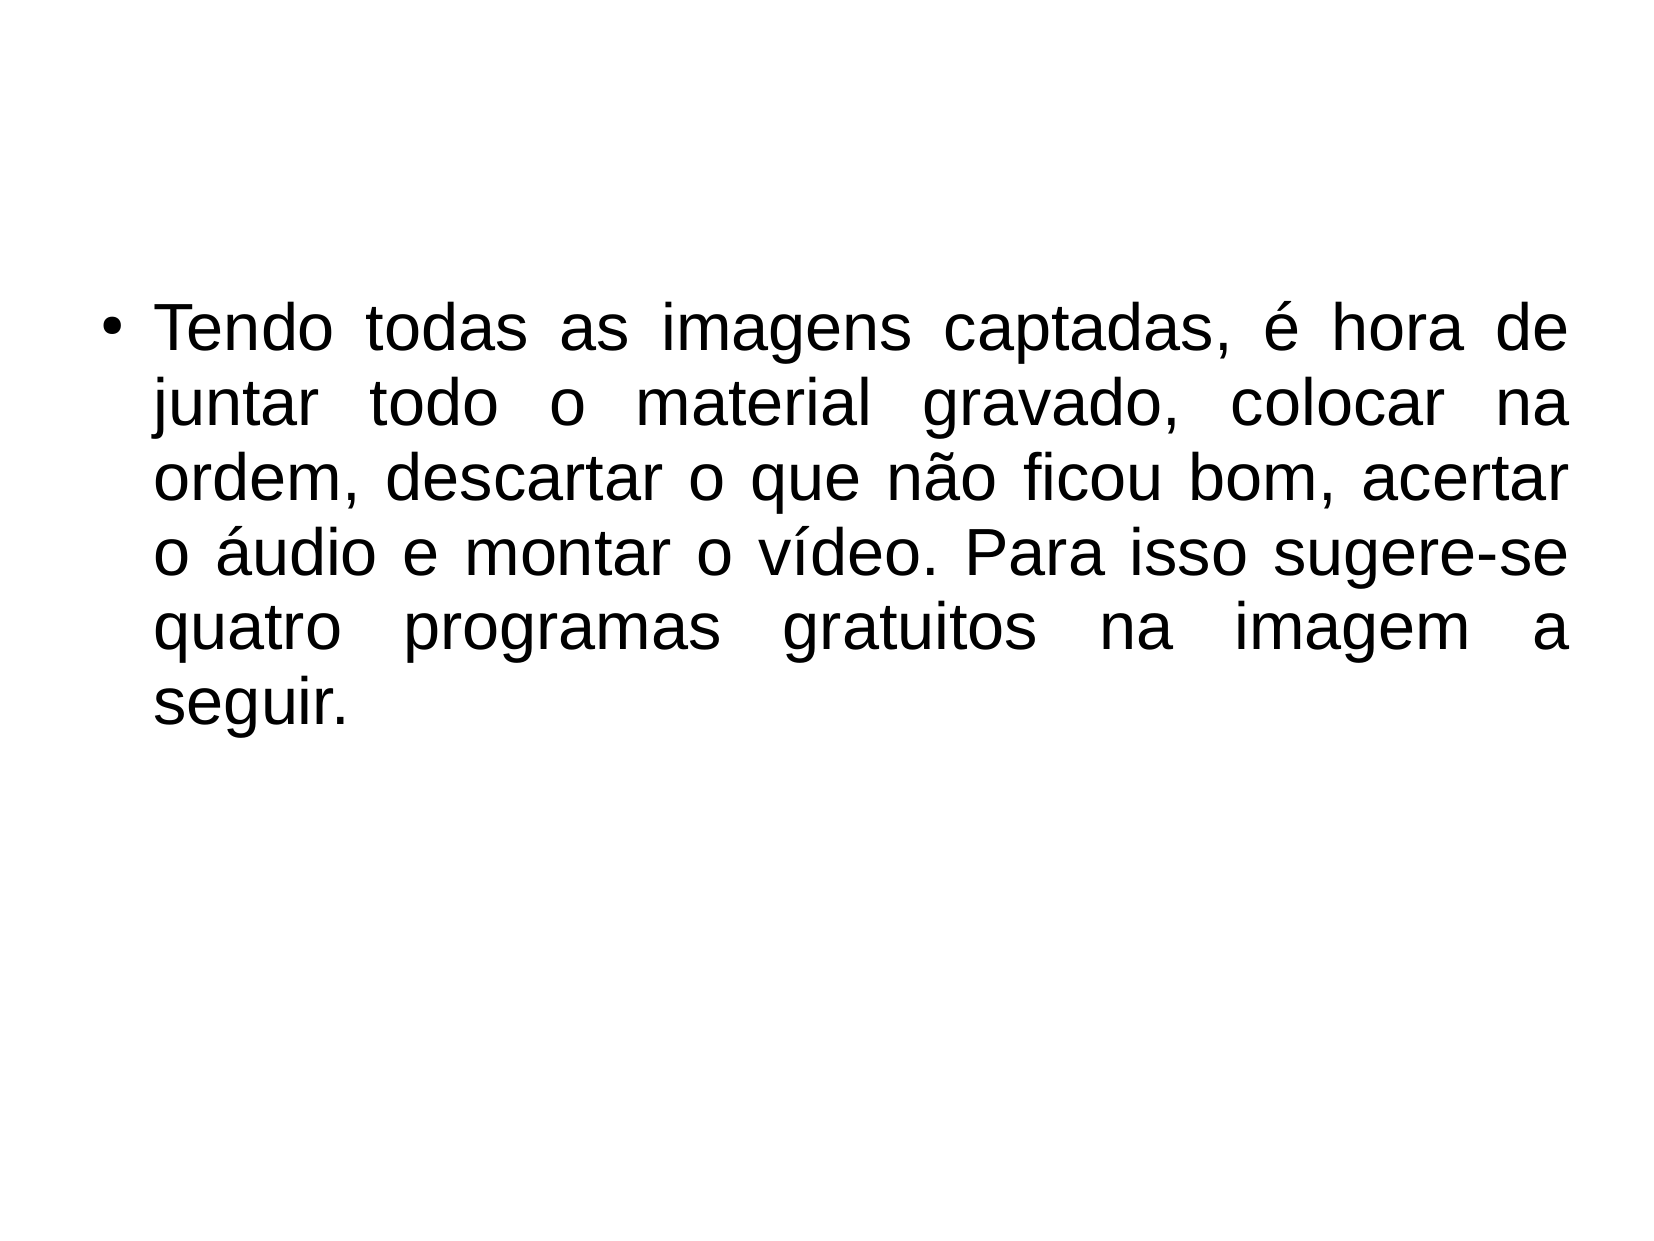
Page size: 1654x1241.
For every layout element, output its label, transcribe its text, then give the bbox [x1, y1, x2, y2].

list Tendo todas as imagens captadas, é hora de juntar todo o material gravado, colocar na ordem, descartar o que não ficou bom, acertar o áudio e montar o vídeo. Para isso sugere-se quatro programas gratuitos na imagem a seguir. [82, 290, 1571, 1010]
